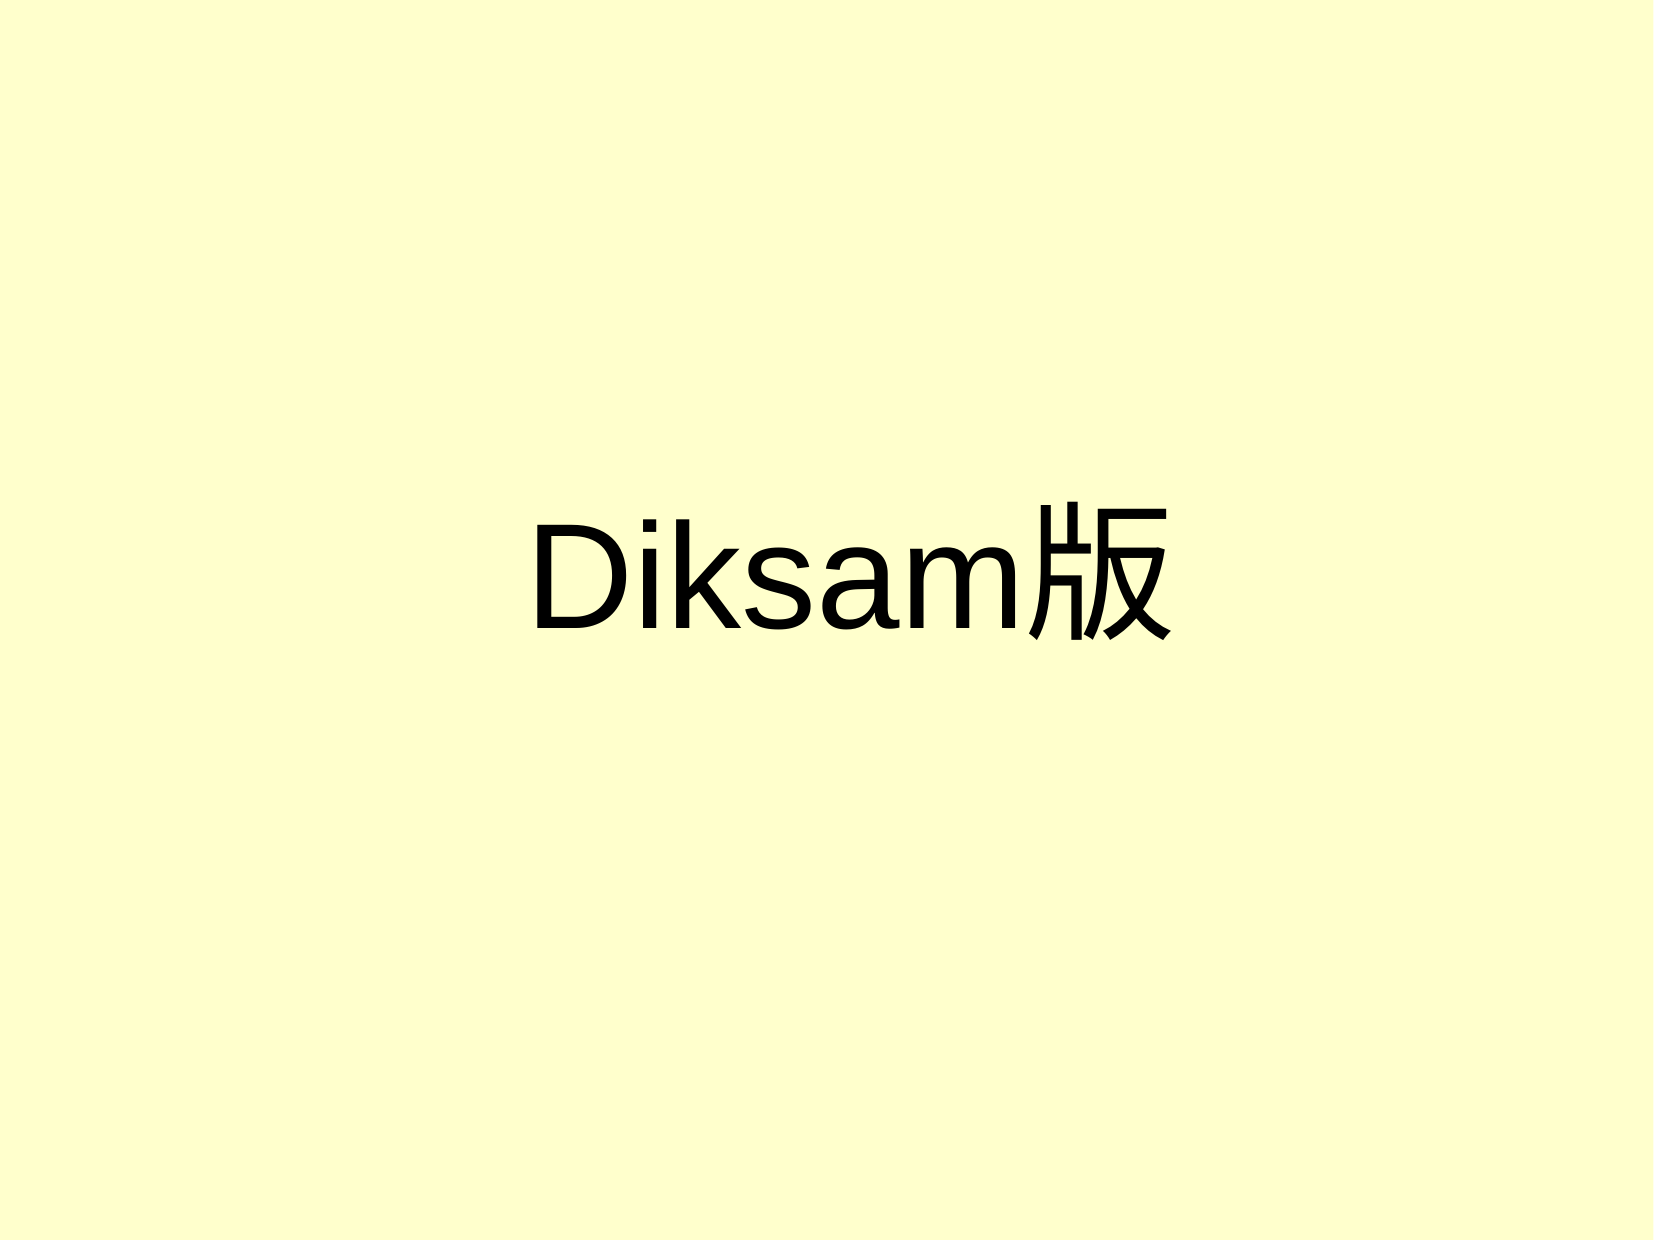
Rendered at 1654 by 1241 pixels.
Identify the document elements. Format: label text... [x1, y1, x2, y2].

title Diksam版 [106, 477, 1595, 650]
